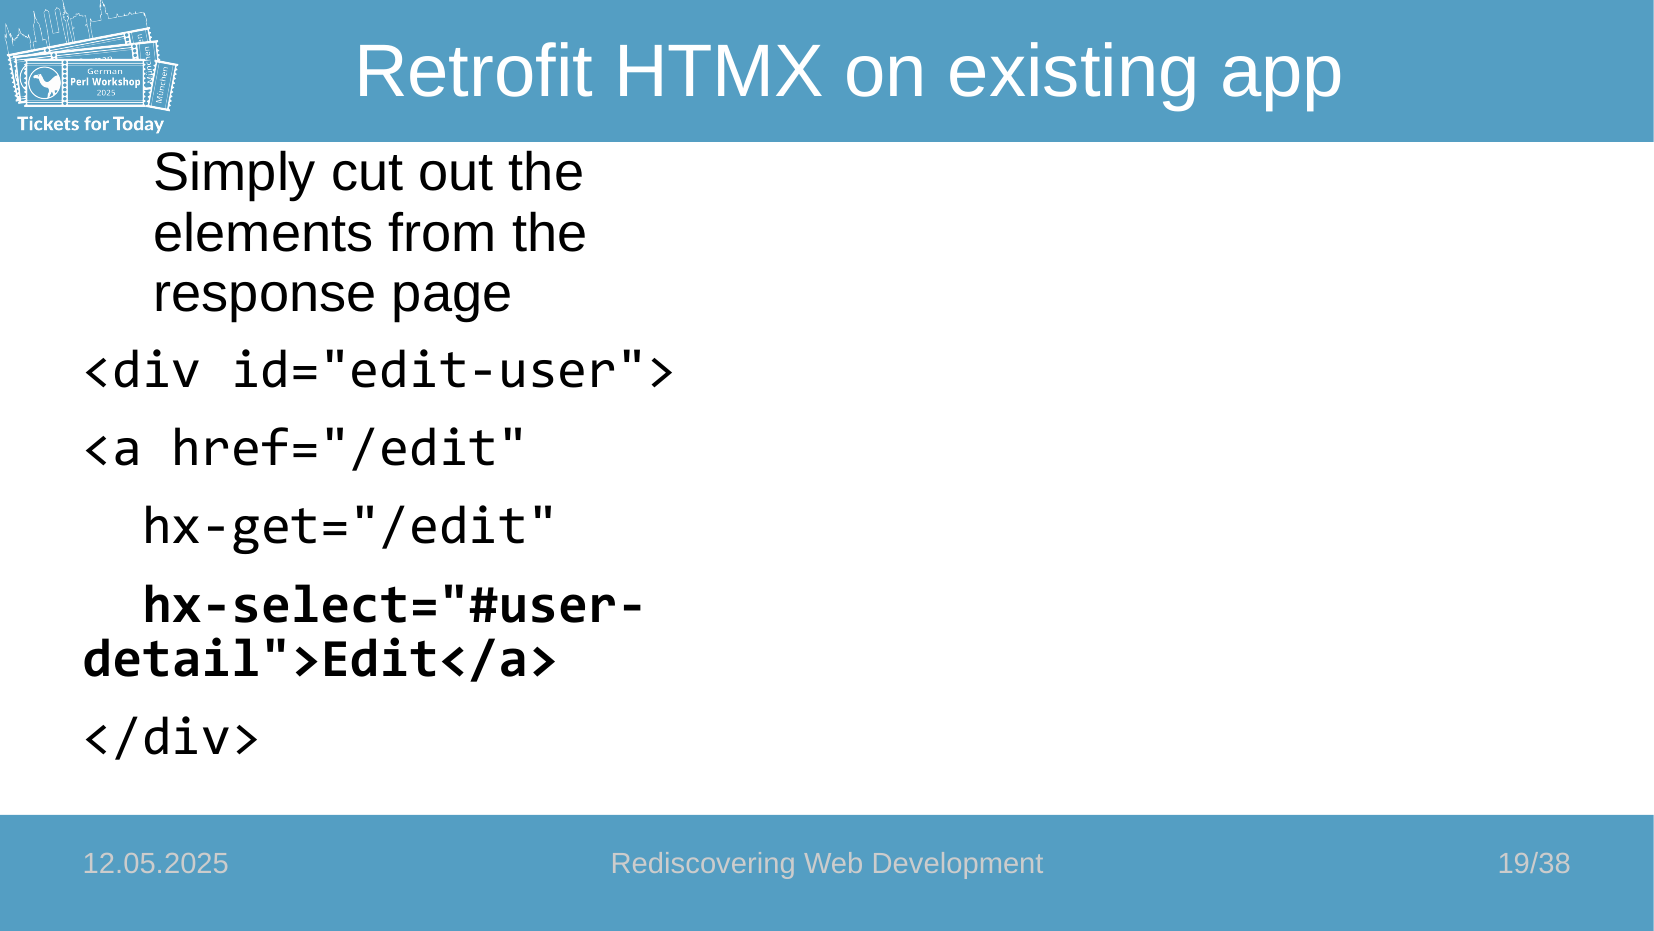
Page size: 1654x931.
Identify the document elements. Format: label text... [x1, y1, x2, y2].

picture [3, 0, 180, 154]
list Simply cut out the elements from the response page <div id="edit-user"> <a href="/edit" hx-get="/edit" hx-select="#user-detail">Edit</a> </div> [82, 141, 809, 815]
title Retrofit HTMX on existing app [354, 5, 1654, 136]
